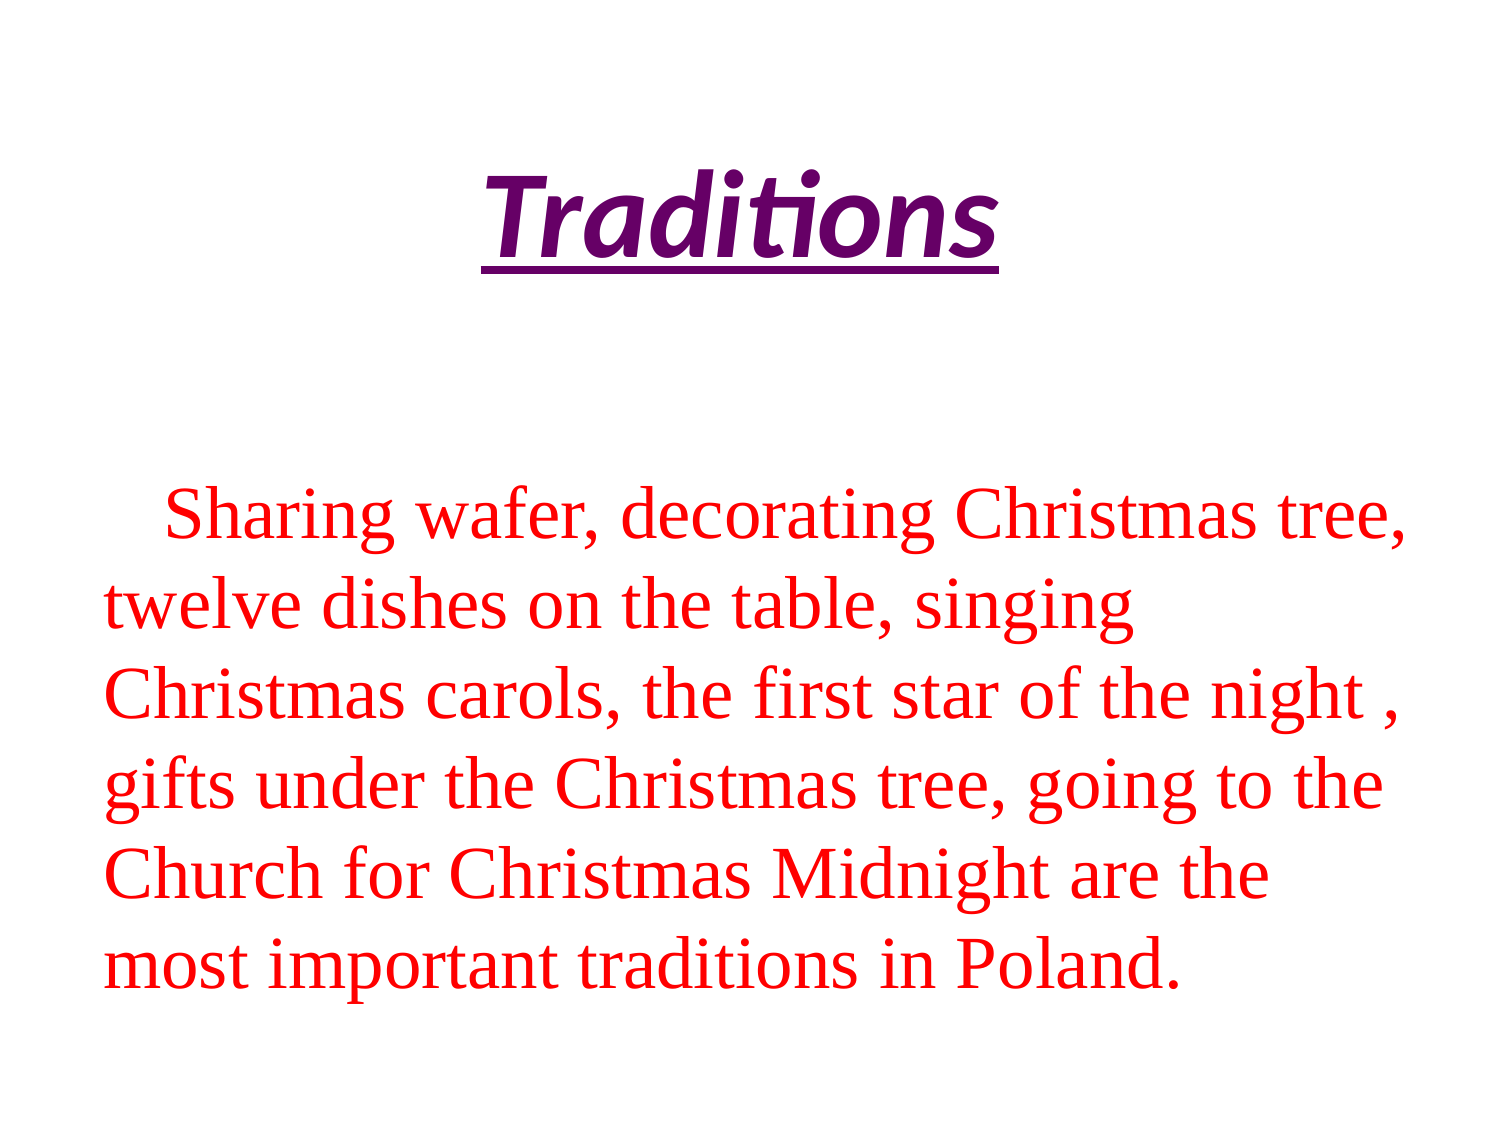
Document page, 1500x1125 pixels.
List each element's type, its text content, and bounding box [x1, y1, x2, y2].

title Traditions [64, 125, 1415, 313]
list Sharing wafer, decorating Christmas tree, twelve dishes on the table, singing Christmas carols, the first star of the night , gifts under the Christmas tree, going to the Church for Christmas Midnight are the most important traditions in Poland. [88, 456, 1439, 1125]
